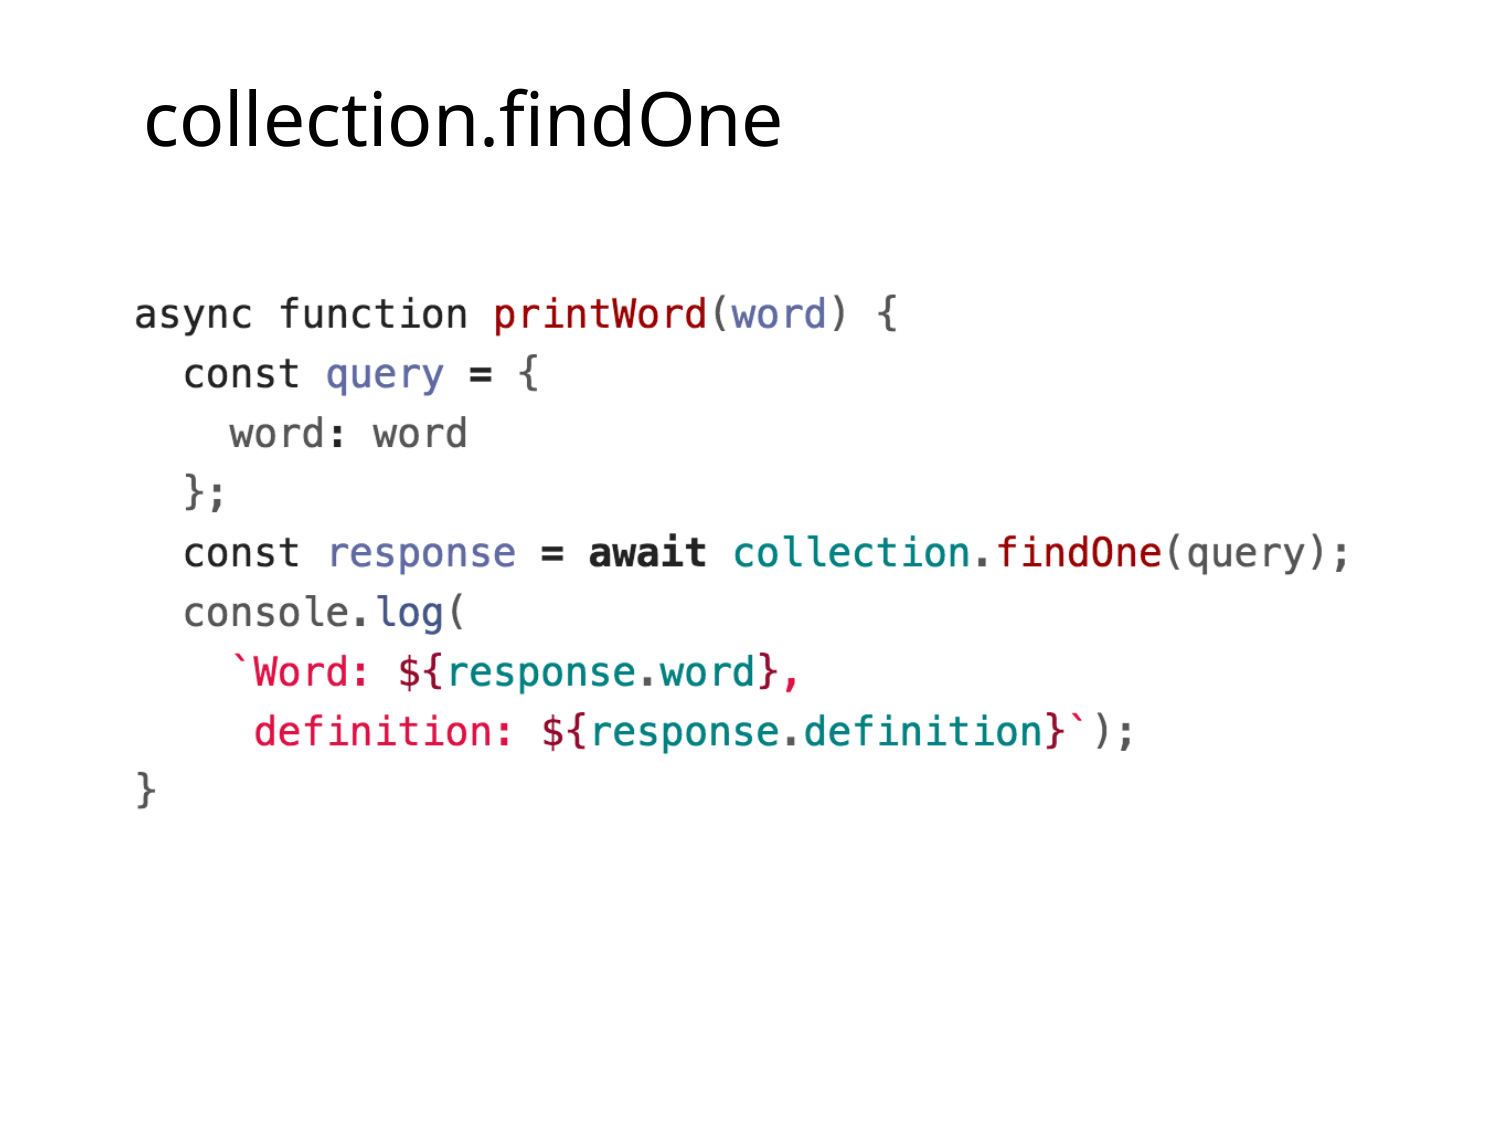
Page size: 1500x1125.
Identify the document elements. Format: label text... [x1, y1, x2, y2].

picture [122, 288, 1378, 836]
title collection.findOne [128, 56, 1372, 183]
